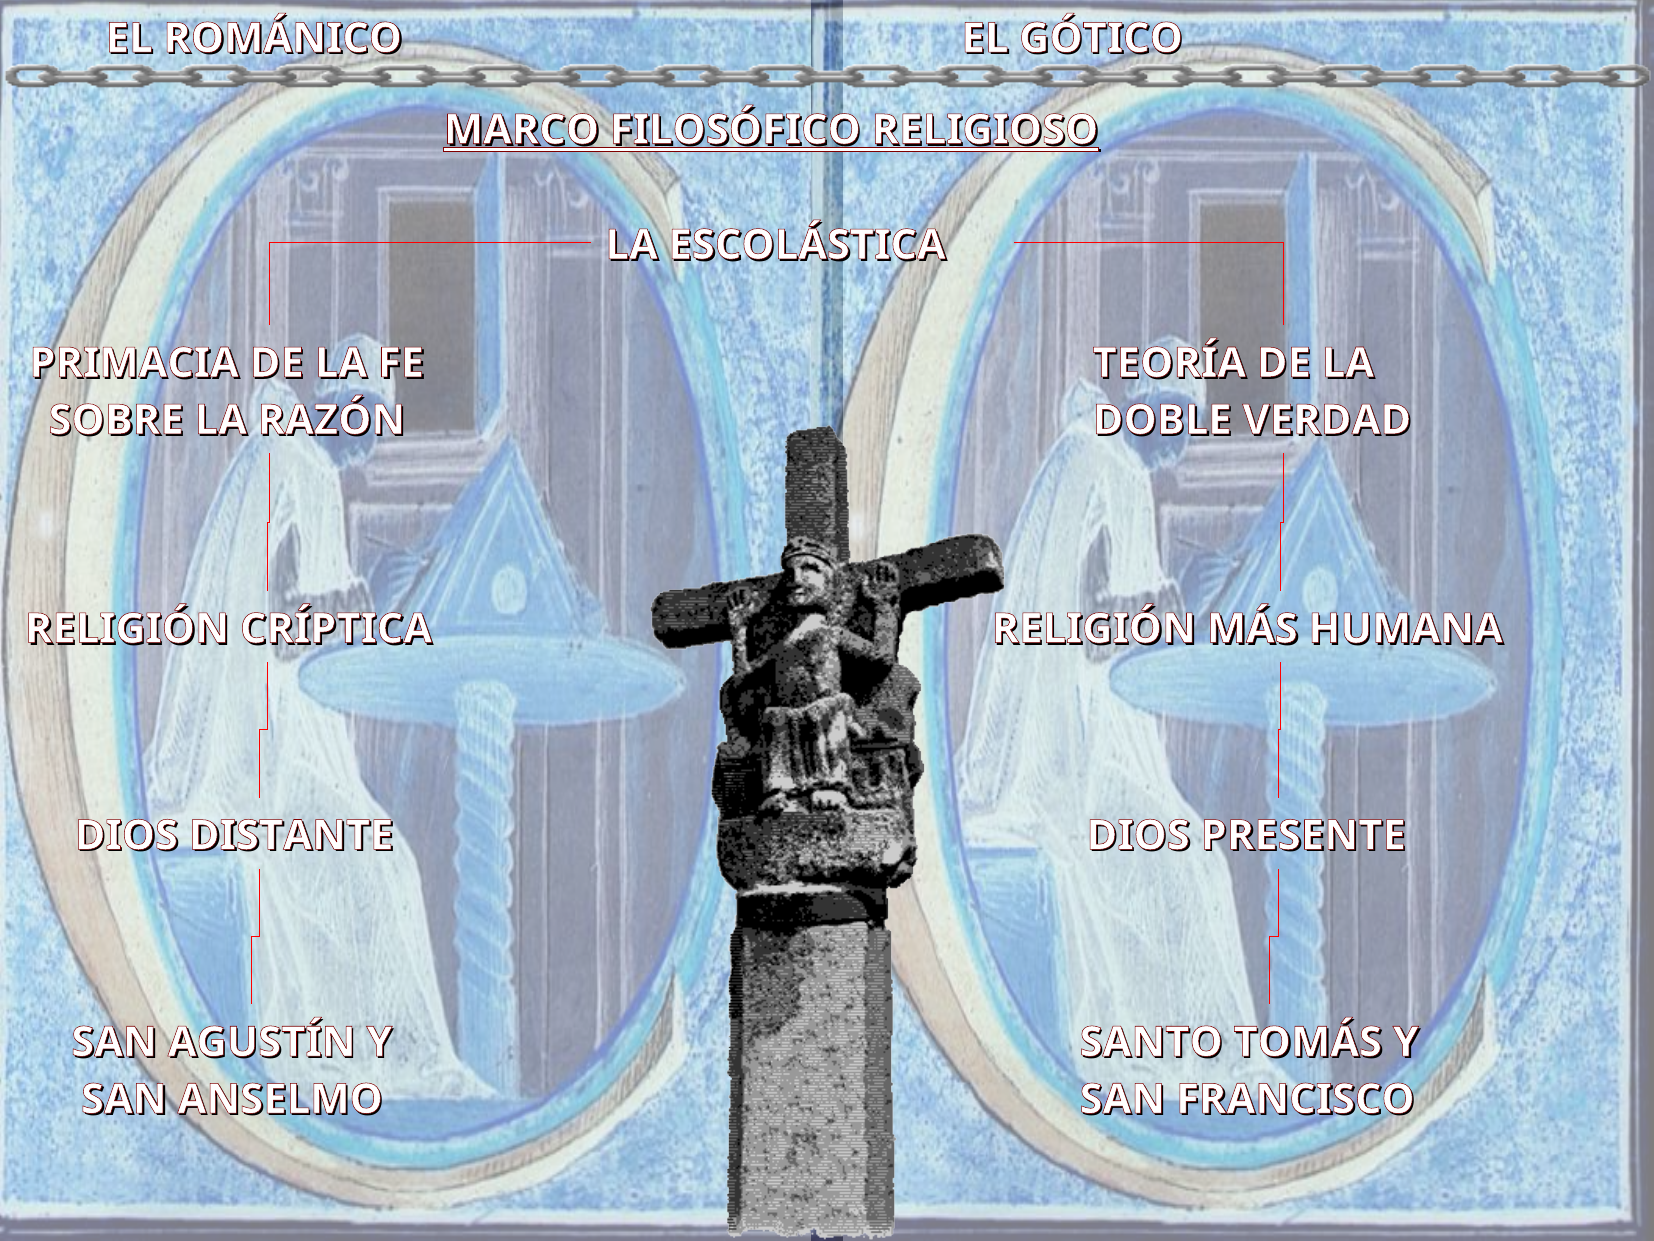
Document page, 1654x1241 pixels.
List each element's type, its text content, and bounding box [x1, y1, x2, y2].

text_box PRIMACIA DE LA FE SOBRE LA RAZÓN [14, 324, 524, 438]
text_box TEORÍA DE LA DOBLE VERDAD [1077, 324, 1490, 438]
text_box SANTO TOMÁS Y SAN FRANCISCO [1064, 1003, 1475, 1117]
text_box SAN AGUSTÍN Y SAN ANSELMO [56, 1003, 446, 1117]
text_box DIOS PRESENTE [1071, 797, 1485, 861]
picture [0, 0, 1654, 1241]
text_box DIOS DISTANTE [59, 797, 460, 861]
text_box LA ESCOLÁSTICA [590, 206, 1015, 271]
text_box RELIGIÓN MÁS HUMANA [1006, 590, 1585, 655]
text_box MARCO FILOSÓFICO RELIGIOSO [429, 91, 1207, 156]
text_box EL ROMÁNICO EL GÓTICO [90, 0, 1425, 58]
text_box RELIGIÓN CRÍPTICA [10, 590, 524, 655]
